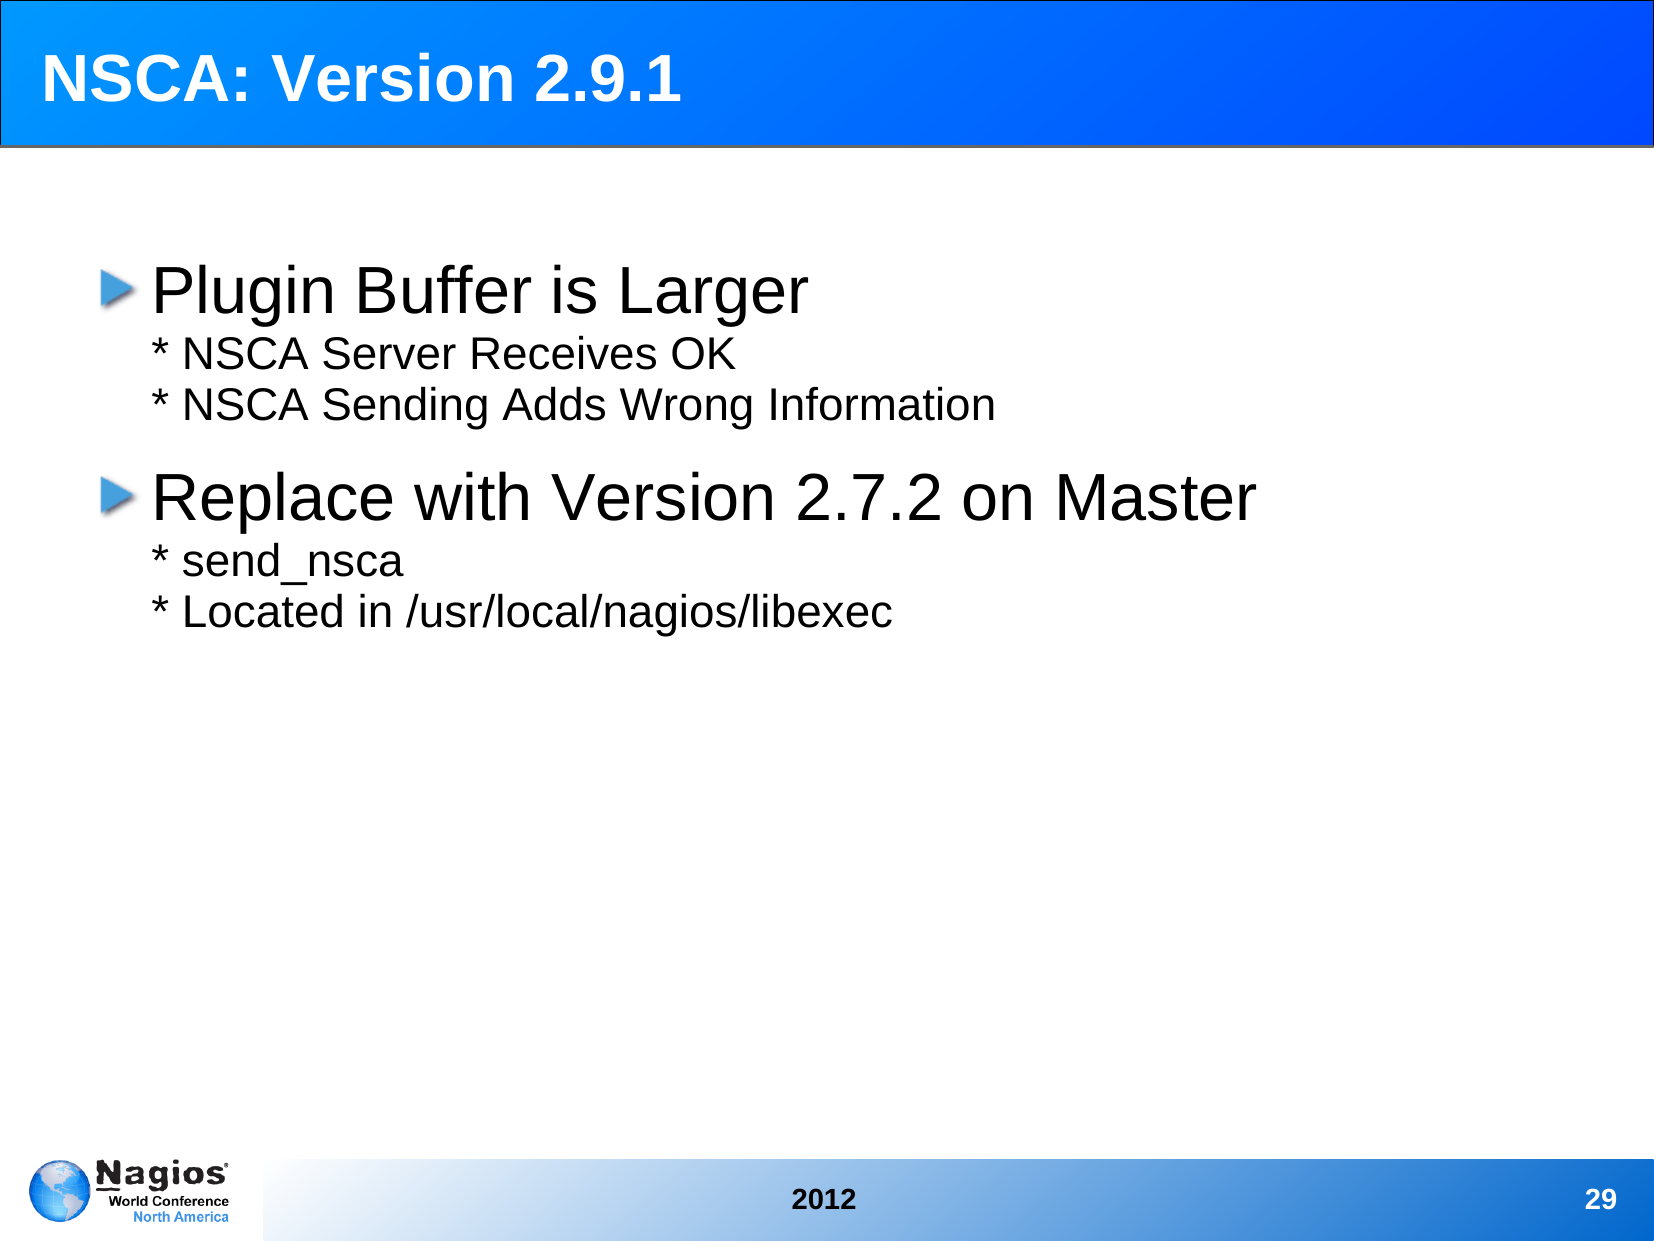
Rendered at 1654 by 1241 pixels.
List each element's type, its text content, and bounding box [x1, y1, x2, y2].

picture [29, 1159, 229, 1235]
title NSCA: Version 2.9.1 [41, 29, 1248, 127]
list Plugin Buffer is Larger * NSCA Server Receives OK * NSCA Sending Adds Wrong Information Replace with Version 2.7.2 on Master * send_nsca * Located in /usr/local/nagios/libexec [80, 253, 1569, 1058]
